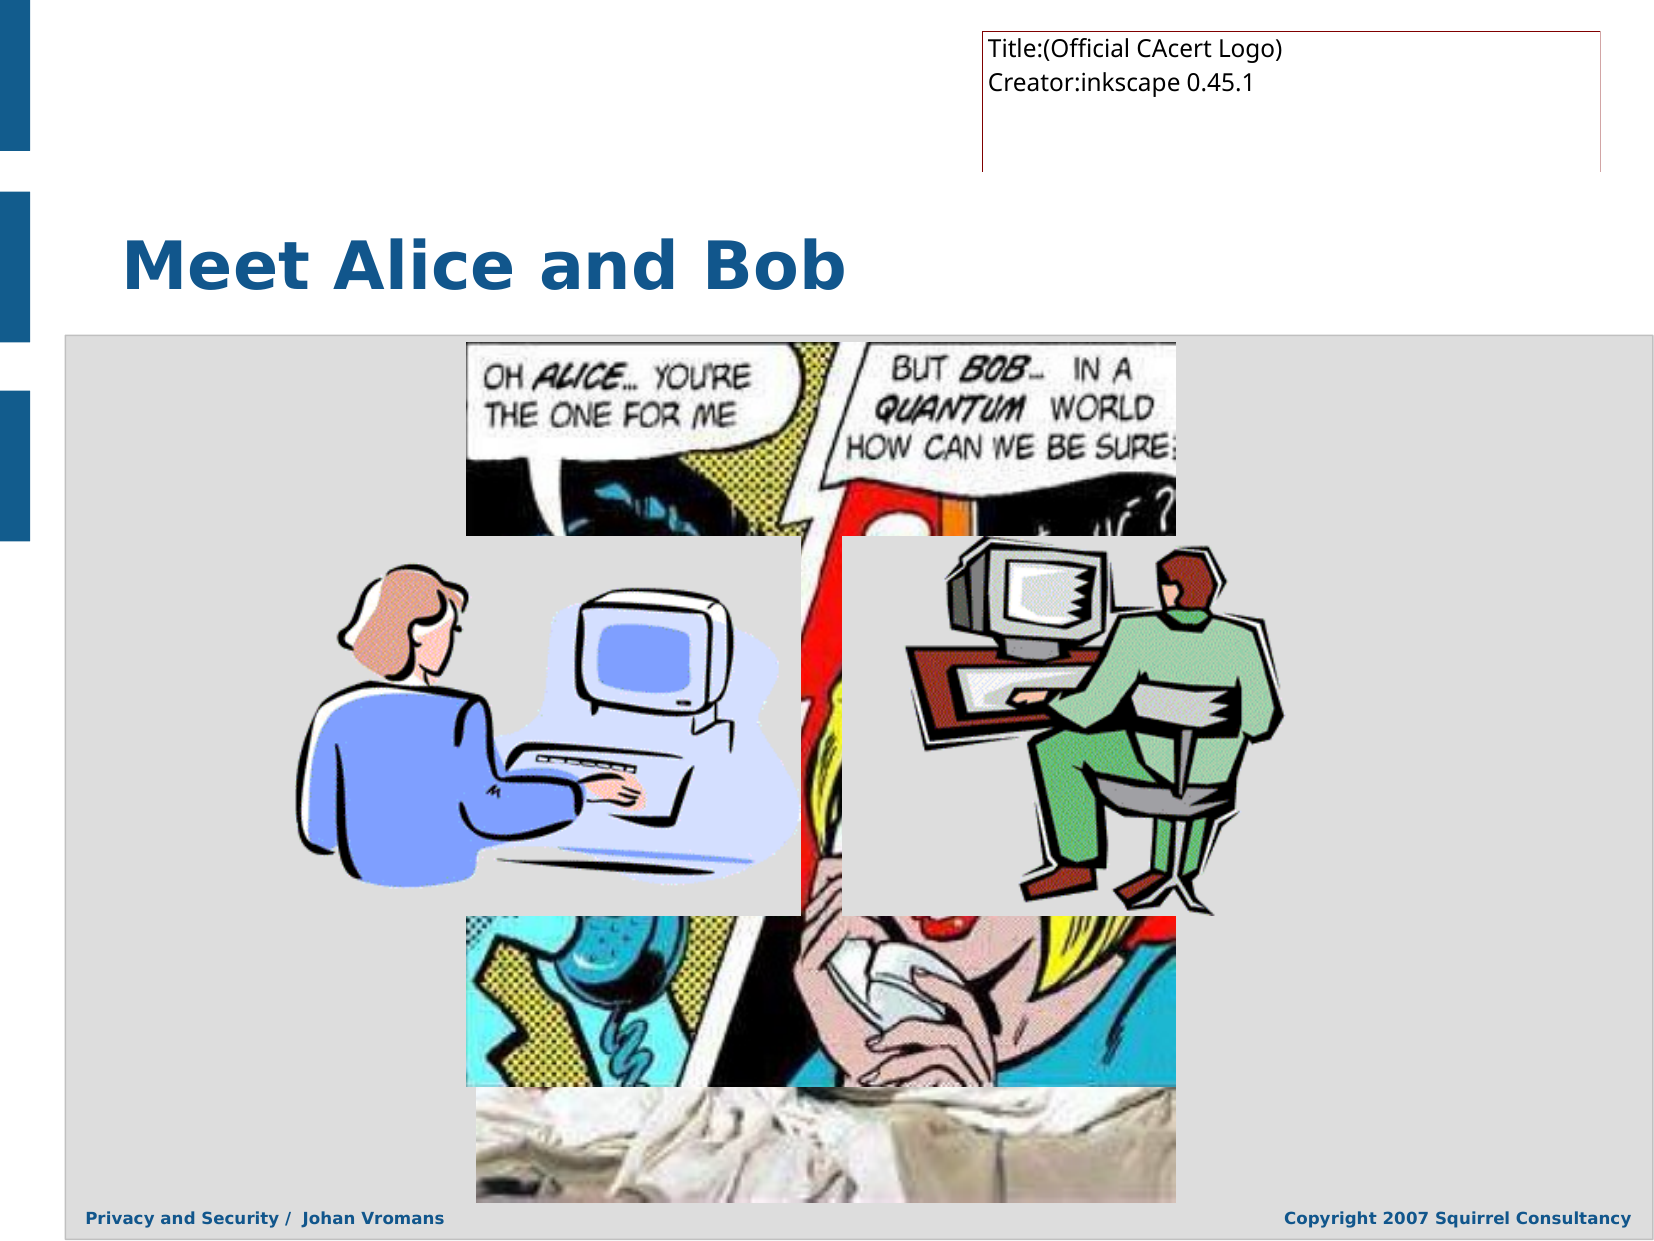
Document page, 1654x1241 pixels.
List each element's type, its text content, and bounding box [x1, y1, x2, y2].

title Meet Alice and Bob [121, 206, 1533, 326]
picture [295, 342, 1348, 1203]
